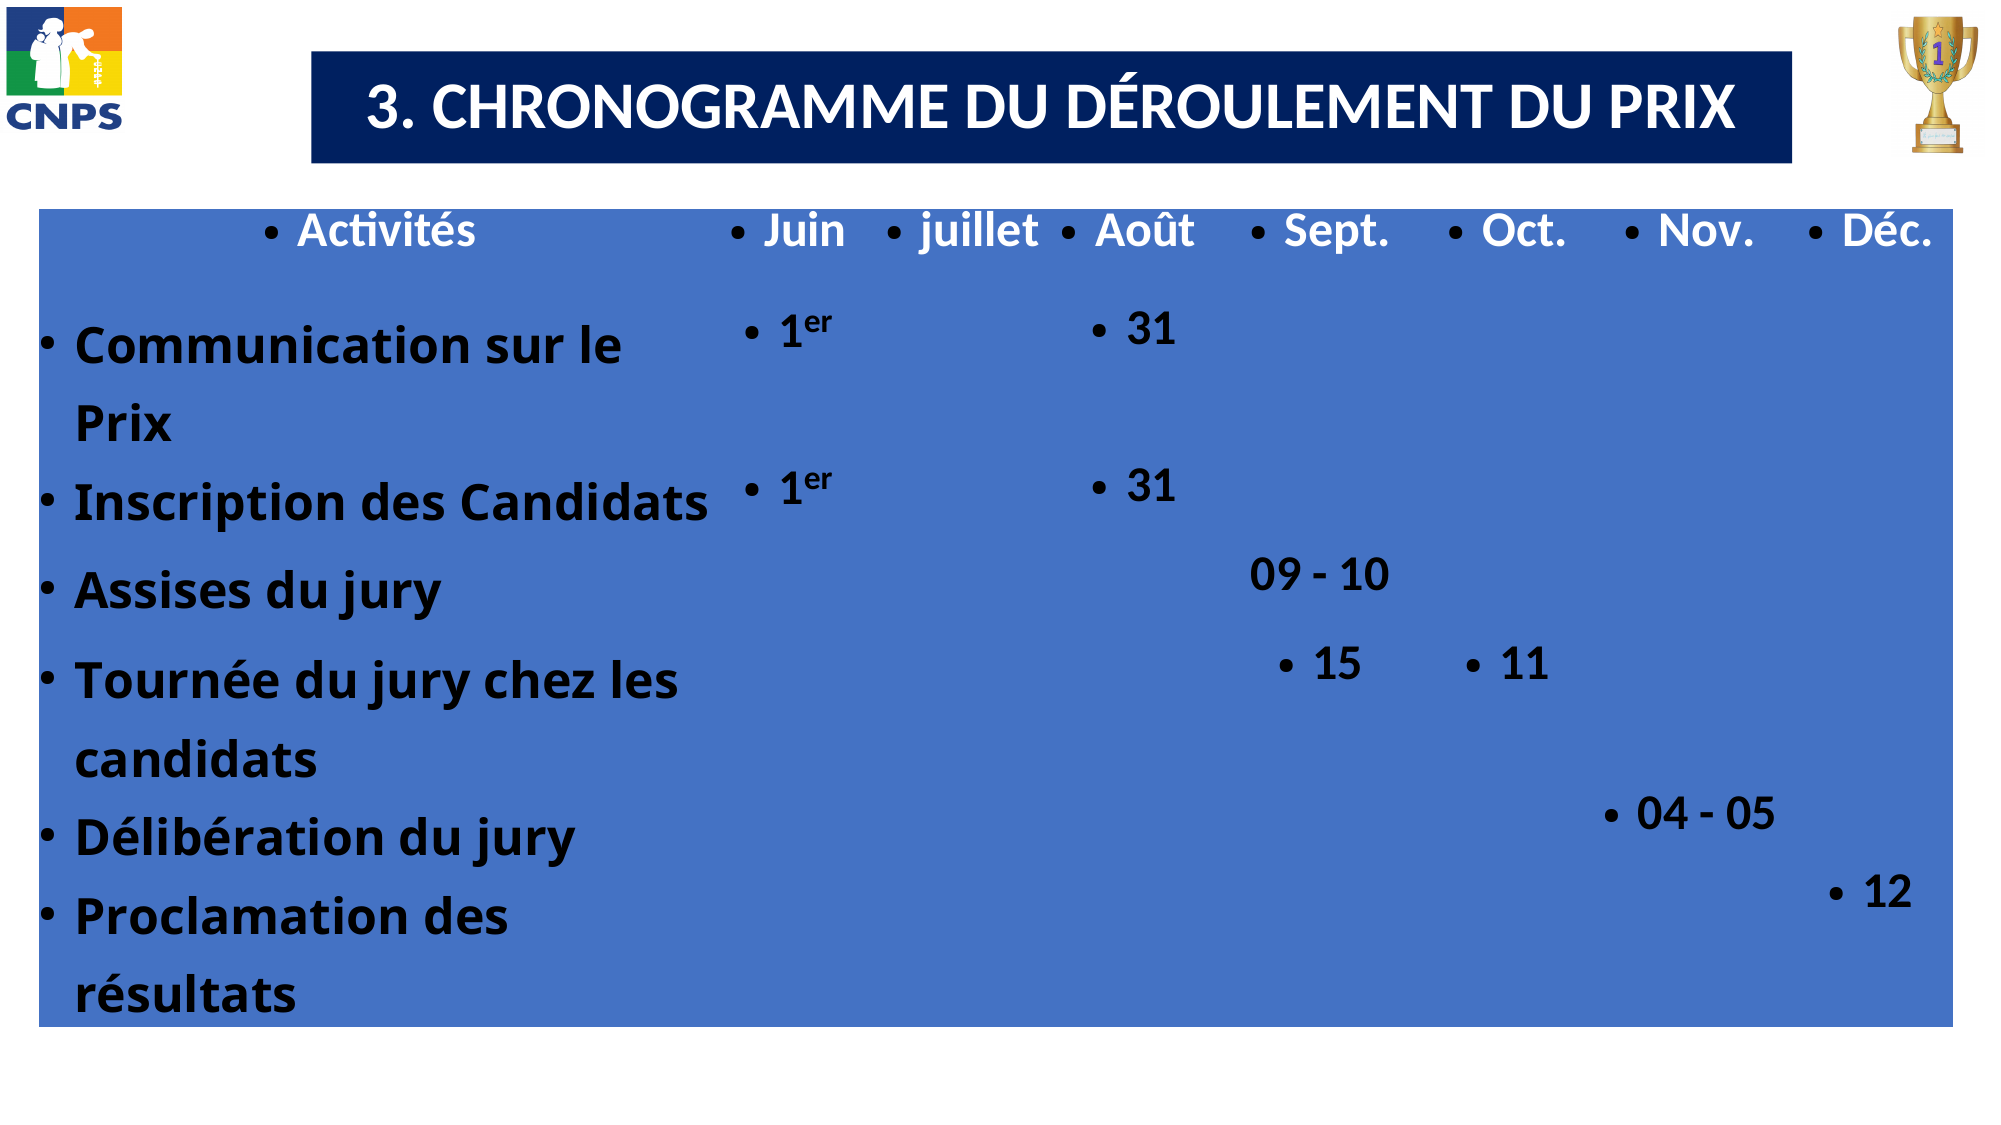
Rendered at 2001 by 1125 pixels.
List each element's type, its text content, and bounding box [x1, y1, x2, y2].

table_cell [876, 545, 1049, 635]
table_cell [1592, 300, 1787, 457]
table_cell [876, 457, 1049, 545]
table_cell [876, 870, 1049, 1027]
table_cell [1049, 635, 1218, 792]
table_cell [1218, 870, 1423, 1027]
table_cell [876, 300, 1049, 457]
table_header Sept. [1218, 209, 1423, 300]
table_cell [1218, 792, 1423, 870]
table_header Août [1049, 209, 1218, 300]
table_cell 31 [1049, 457, 1218, 545]
table_cell [711, 635, 876, 792]
table_cell [876, 635, 1049, 792]
table_cell [711, 870, 876, 1027]
table_cell Inscription des Candidats [39, 457, 711, 545]
table_cell Tournée du jury chez les candidats [39, 635, 711, 792]
table_cell Communication sur le Prix [39, 300, 711, 457]
table_cell [1592, 870, 1787, 1027]
table_cell [1592, 635, 1787, 792]
table_cell Assises du jury [39, 545, 711, 635]
picture [0, 3, 125, 133]
table_cell [1787, 300, 1953, 457]
table_cell Proclamation des résultats [39, 870, 711, 1027]
table_cell 31 [1049, 300, 1218, 457]
table_header Nov. [1592, 209, 1787, 300]
table_cell 15 [1218, 635, 1423, 792]
table_header juillet [876, 209, 1049, 300]
table_cell [1049, 792, 1218, 870]
table_header Oct. [1423, 209, 1592, 300]
table_cell 11 [1423, 635, 1592, 792]
table_cell 12 [1787, 870, 1953, 1027]
table_cell [1592, 545, 1787, 635]
table_cell [711, 545, 876, 635]
table_cell Délibération du jury [39, 792, 711, 870]
table_cell [1049, 870, 1218, 1027]
table_header Juin [711, 209, 876, 300]
table_cell [1423, 545, 1592, 635]
table_cell 09 - 10 [1218, 545, 1423, 635]
picture [1891, 10, 1985, 157]
table_header Activités [39, 209, 711, 300]
table_cell [1423, 457, 1592, 545]
table_cell [1592, 457, 1787, 545]
table_cell [1423, 300, 1592, 457]
table_cell [1787, 457, 1953, 545]
table_cell [876, 792, 1049, 870]
table_cell 1er [711, 300, 876, 457]
table_cell [1218, 300, 1423, 457]
table_cell [1423, 870, 1592, 1027]
table_cell [1787, 792, 1953, 870]
table_cell [1218, 457, 1423, 545]
table_cell 1er [711, 457, 876, 545]
table_cell [711, 792, 876, 870]
table_cell 04 - 05 [1592, 792, 1787, 870]
table_cell [1787, 635, 1953, 792]
table_cell [1049, 545, 1218, 635]
title 3. CHRONOGRAMME DU DÉROULEMENT DU PRIX [311, 51, 1793, 164]
table_cell [1423, 792, 1592, 870]
table_header Déc. [1787, 209, 1953, 300]
table_cell [1787, 545, 1953, 635]
